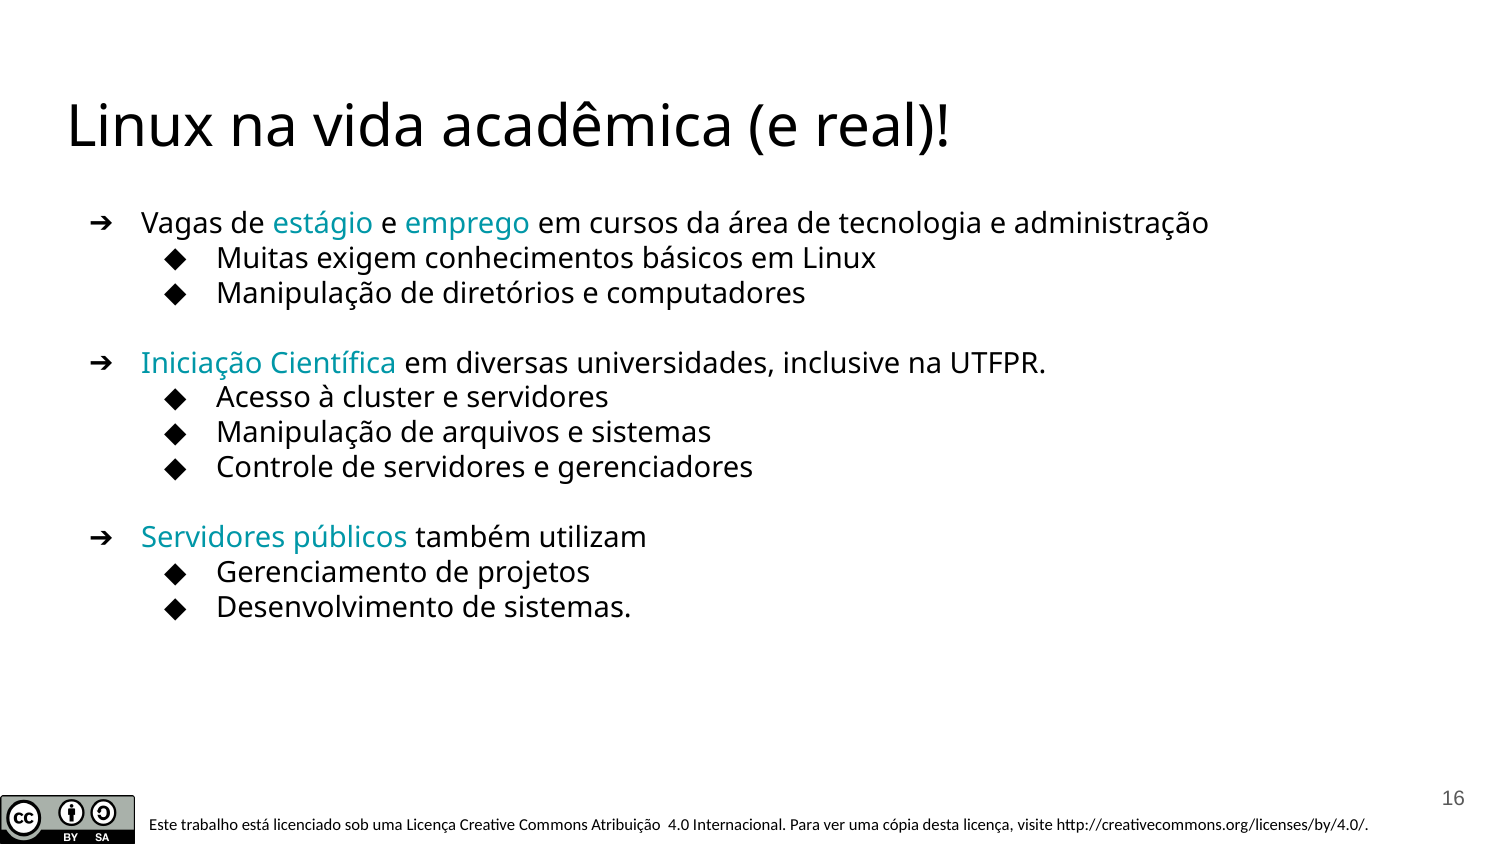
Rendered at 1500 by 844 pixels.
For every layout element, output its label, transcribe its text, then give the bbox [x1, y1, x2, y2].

picture [0, 795, 135, 844]
text_box Este trabalho está licenciado sob uma Licença Creative Commons Atribuição 4.0 Internacional. Para ver uma cópia desta licença, visite http://creativecommons.org/licenses/by/4.0/. [135, 795, 1500, 844]
title Linux na vida acadêmica (e real)! [51, 72, 1449, 167]
list Vagas de estágio e emprego em cursos da área de tecnologia e administração Muitas exigem conhecimentos básicos em Linux Manipulação de diretórios e computadores Iniciação Científica em diversas universidades, inclusive na UTFPR. Acesso à cluster e servidores Manipulação de arquivos e sistemas Controle de servidores e gerenciadores Servidores públicos também utilizam Gerenciamento de projetos Desenvolvimento de sistemas. [51, 189, 1335, 730]
slide_number <number> [1389, 764, 1480, 795]
